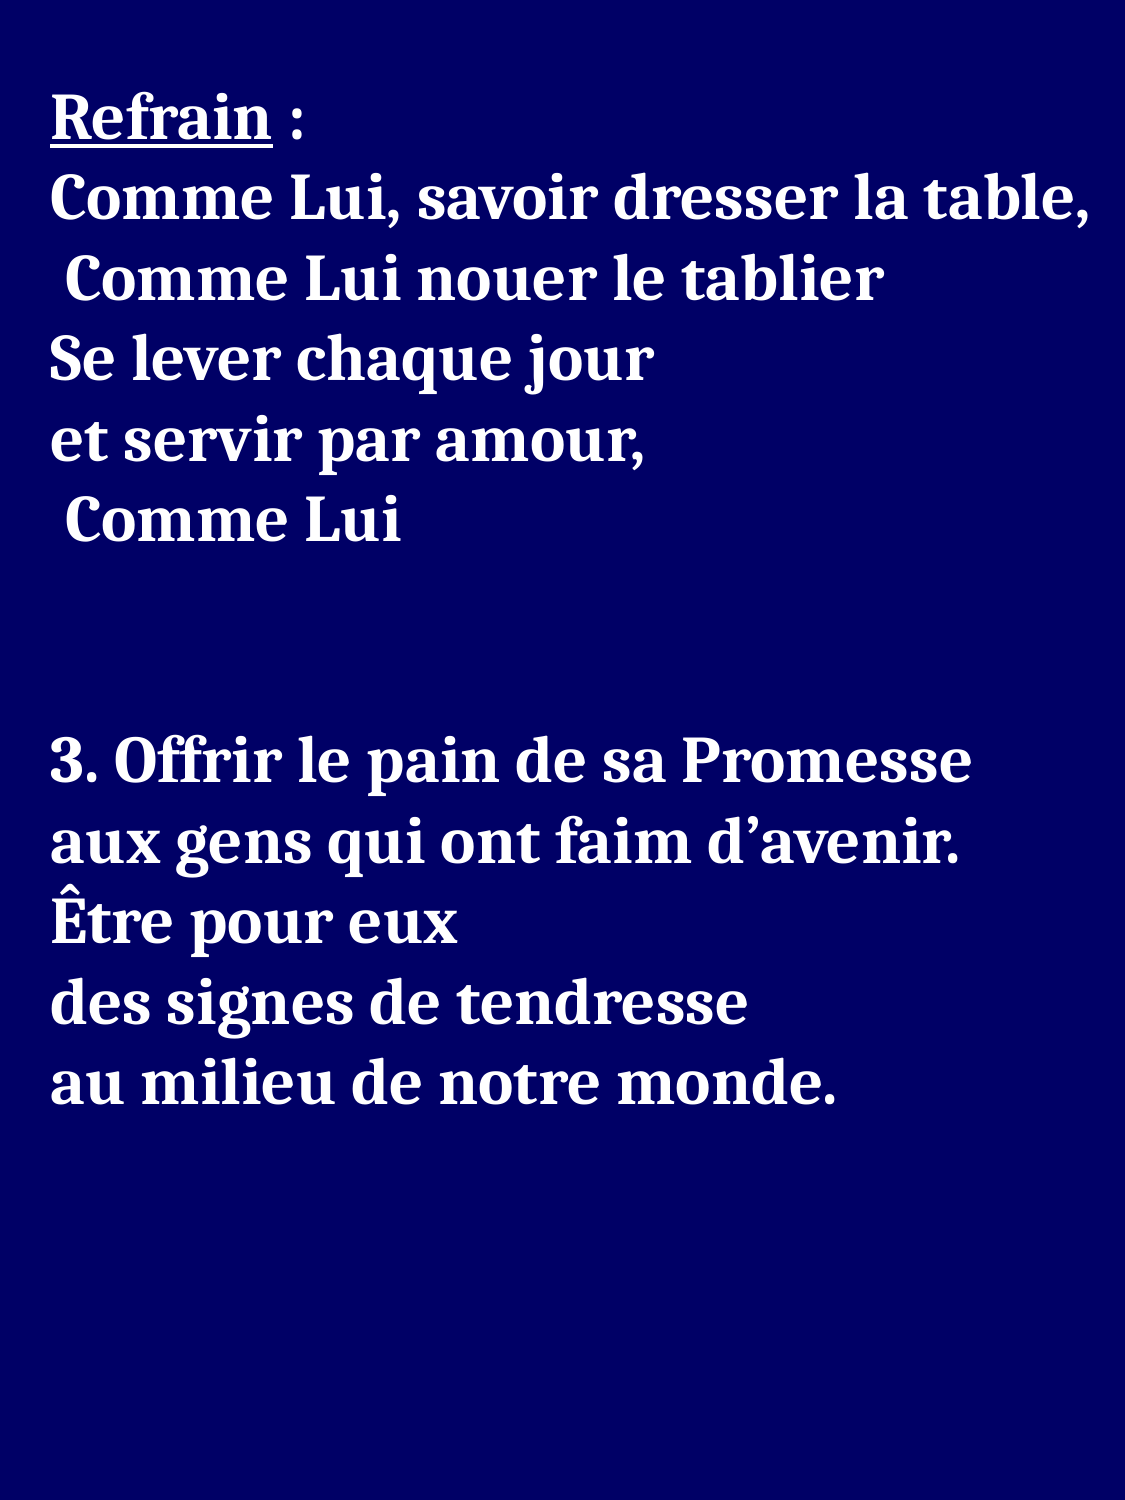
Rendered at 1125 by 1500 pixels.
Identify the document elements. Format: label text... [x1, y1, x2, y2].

text_box Refrain : Comme Lui, savoir dresser la table, Comme Lui nouer le tablier Se lever chaque jour et servir par amour, Comme Lui 3. Offrir le pain de sa Promesse aux gens qui ont faim d’avenir. Être pour eux des signes de tendresse au milieu de notre monde. [35, 65, 1111, 1367]
